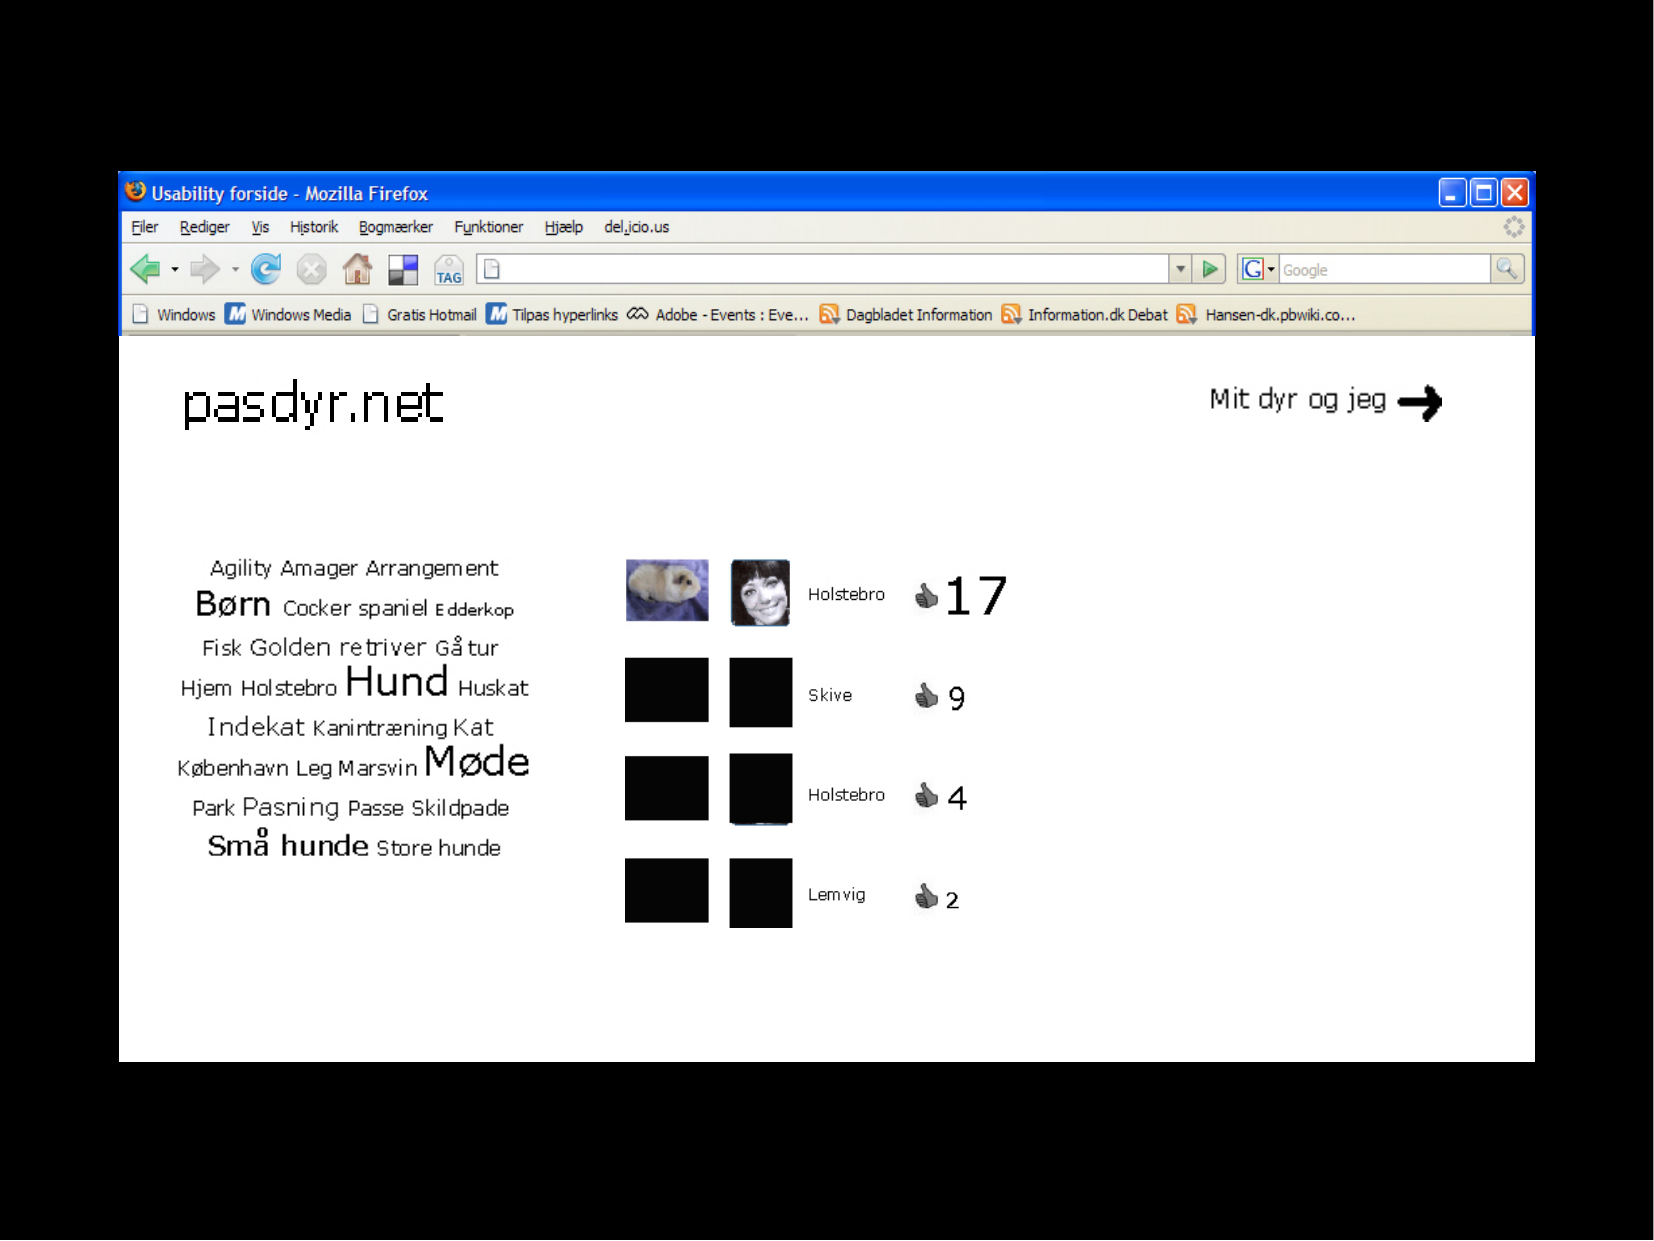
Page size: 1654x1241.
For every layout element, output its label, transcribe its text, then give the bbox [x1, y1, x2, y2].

picture [625, 557, 1010, 928]
picture [177, 371, 443, 435]
text_box pasdyr.net [118, 336, 1536, 1063]
picture [118, 171, 1536, 336]
picture [176, 556, 532, 886]
picture [1210, 383, 1442, 422]
